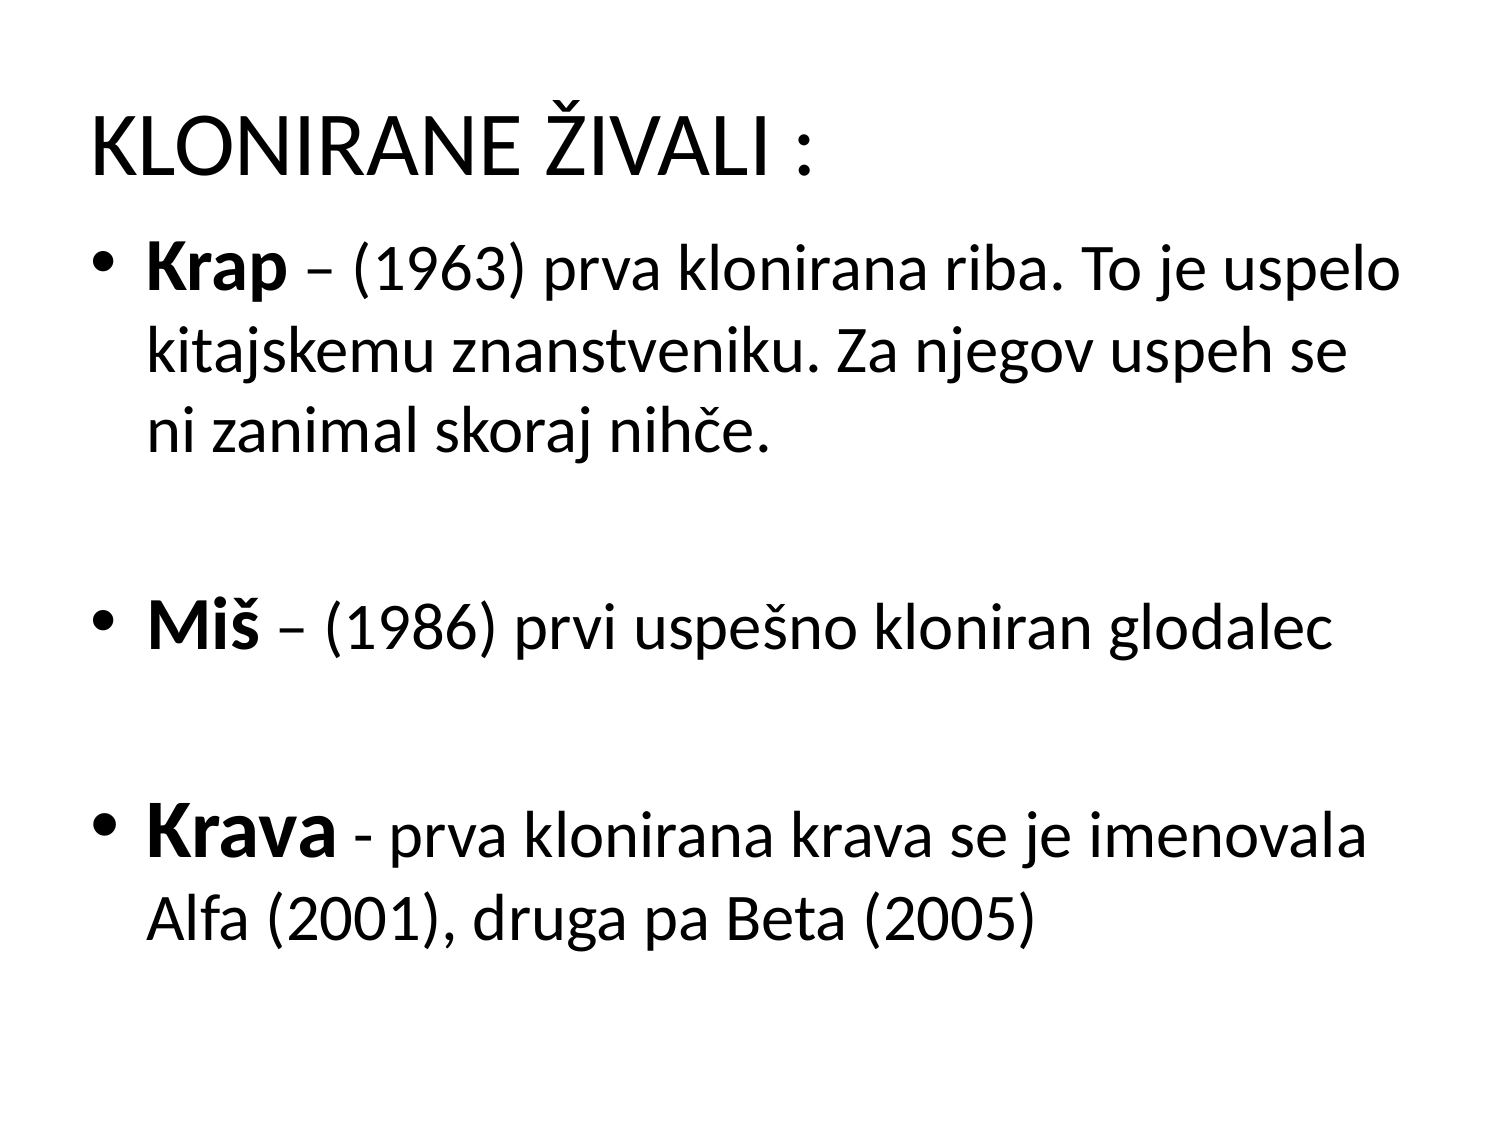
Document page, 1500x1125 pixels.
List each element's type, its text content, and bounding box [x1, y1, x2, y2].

list Krap – (1963) prva klonirana riba. To je uspelo kitajskemu znanstveniku. Za njegov uspeh se ni zanimal skoraj nihče. Miš – (1986) prvi uspešno kloniran glodalec Krava - prva klonirana krava se je imenovala Alfa (2001), druga pa Beta (2005) [75, 208, 1425, 1071]
title KLONIRANE ŽIVALI : [75, 45, 1425, 208]
